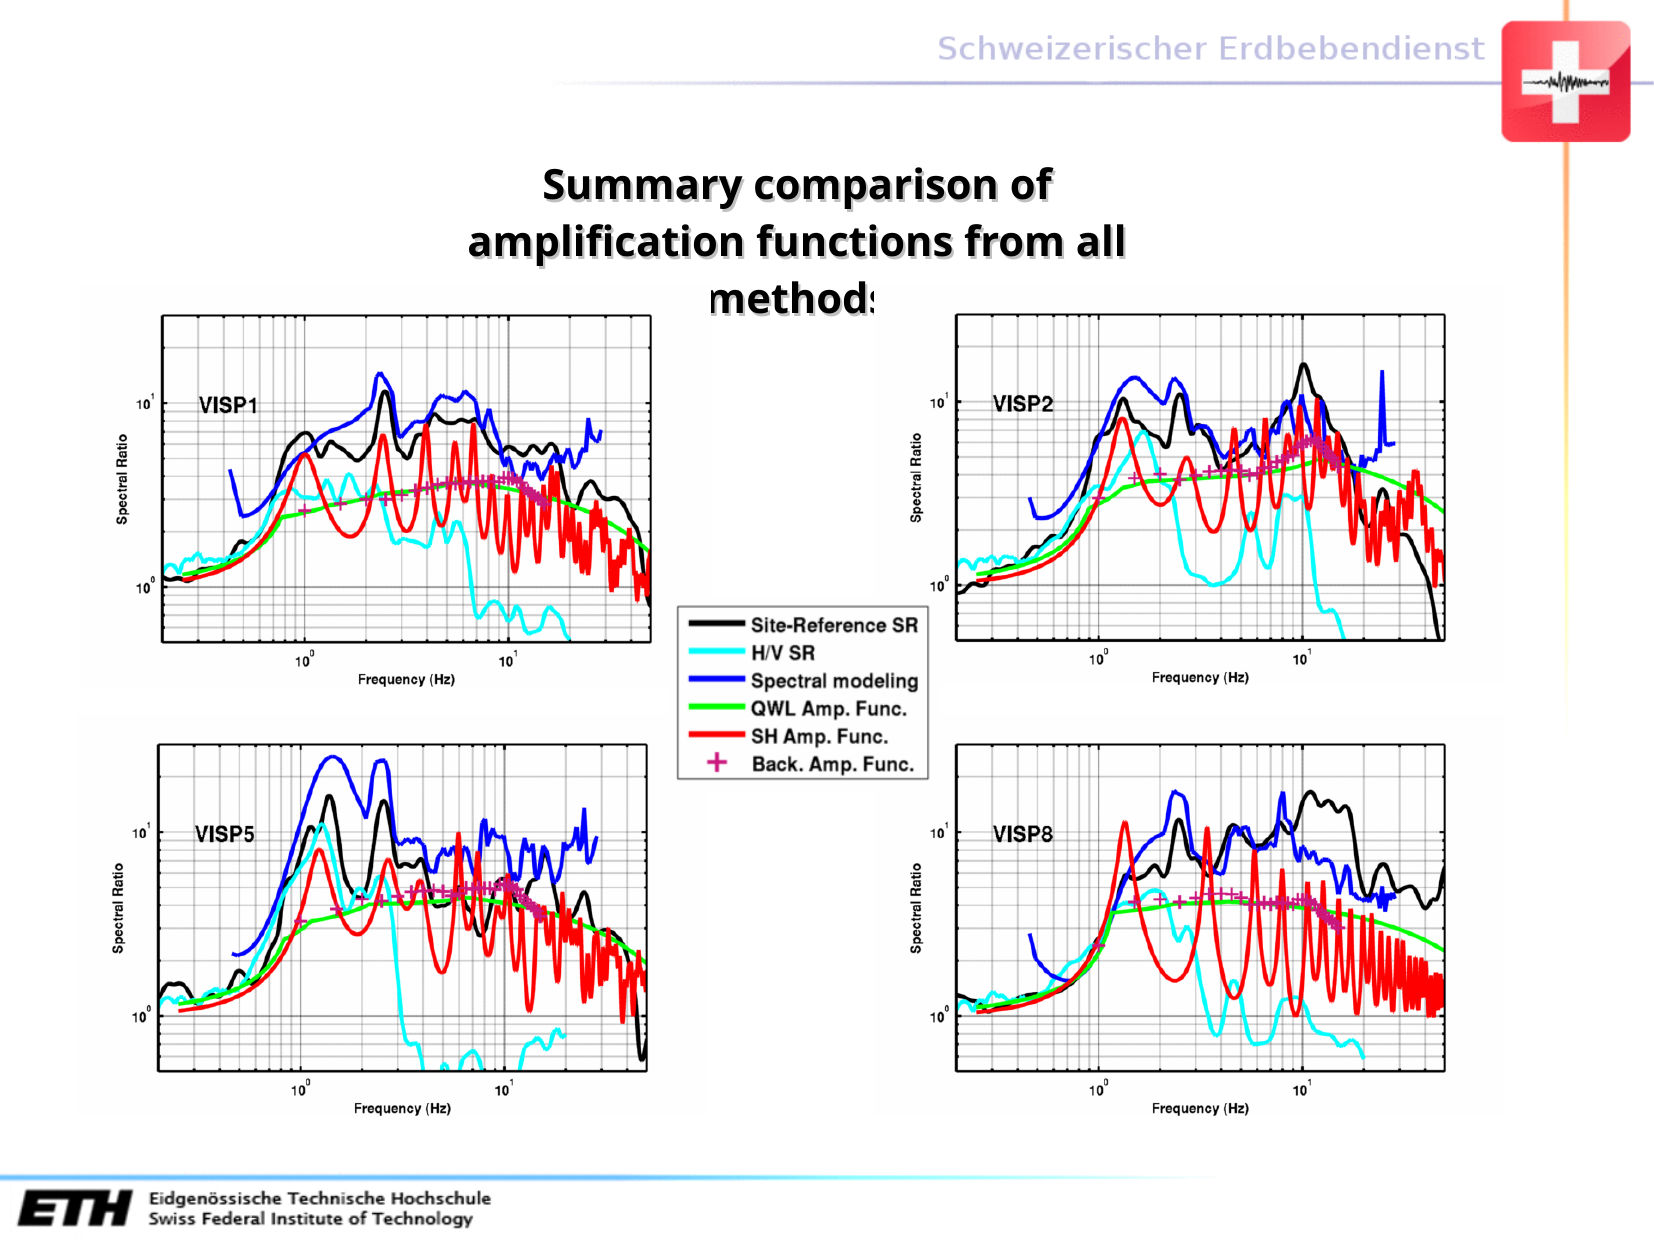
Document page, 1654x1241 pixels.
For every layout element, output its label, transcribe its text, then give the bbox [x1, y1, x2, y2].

text_box Summary comparison of amplification functions from all methods [383, 147, 1211, 272]
picture [0, 0, 1654, 1241]
